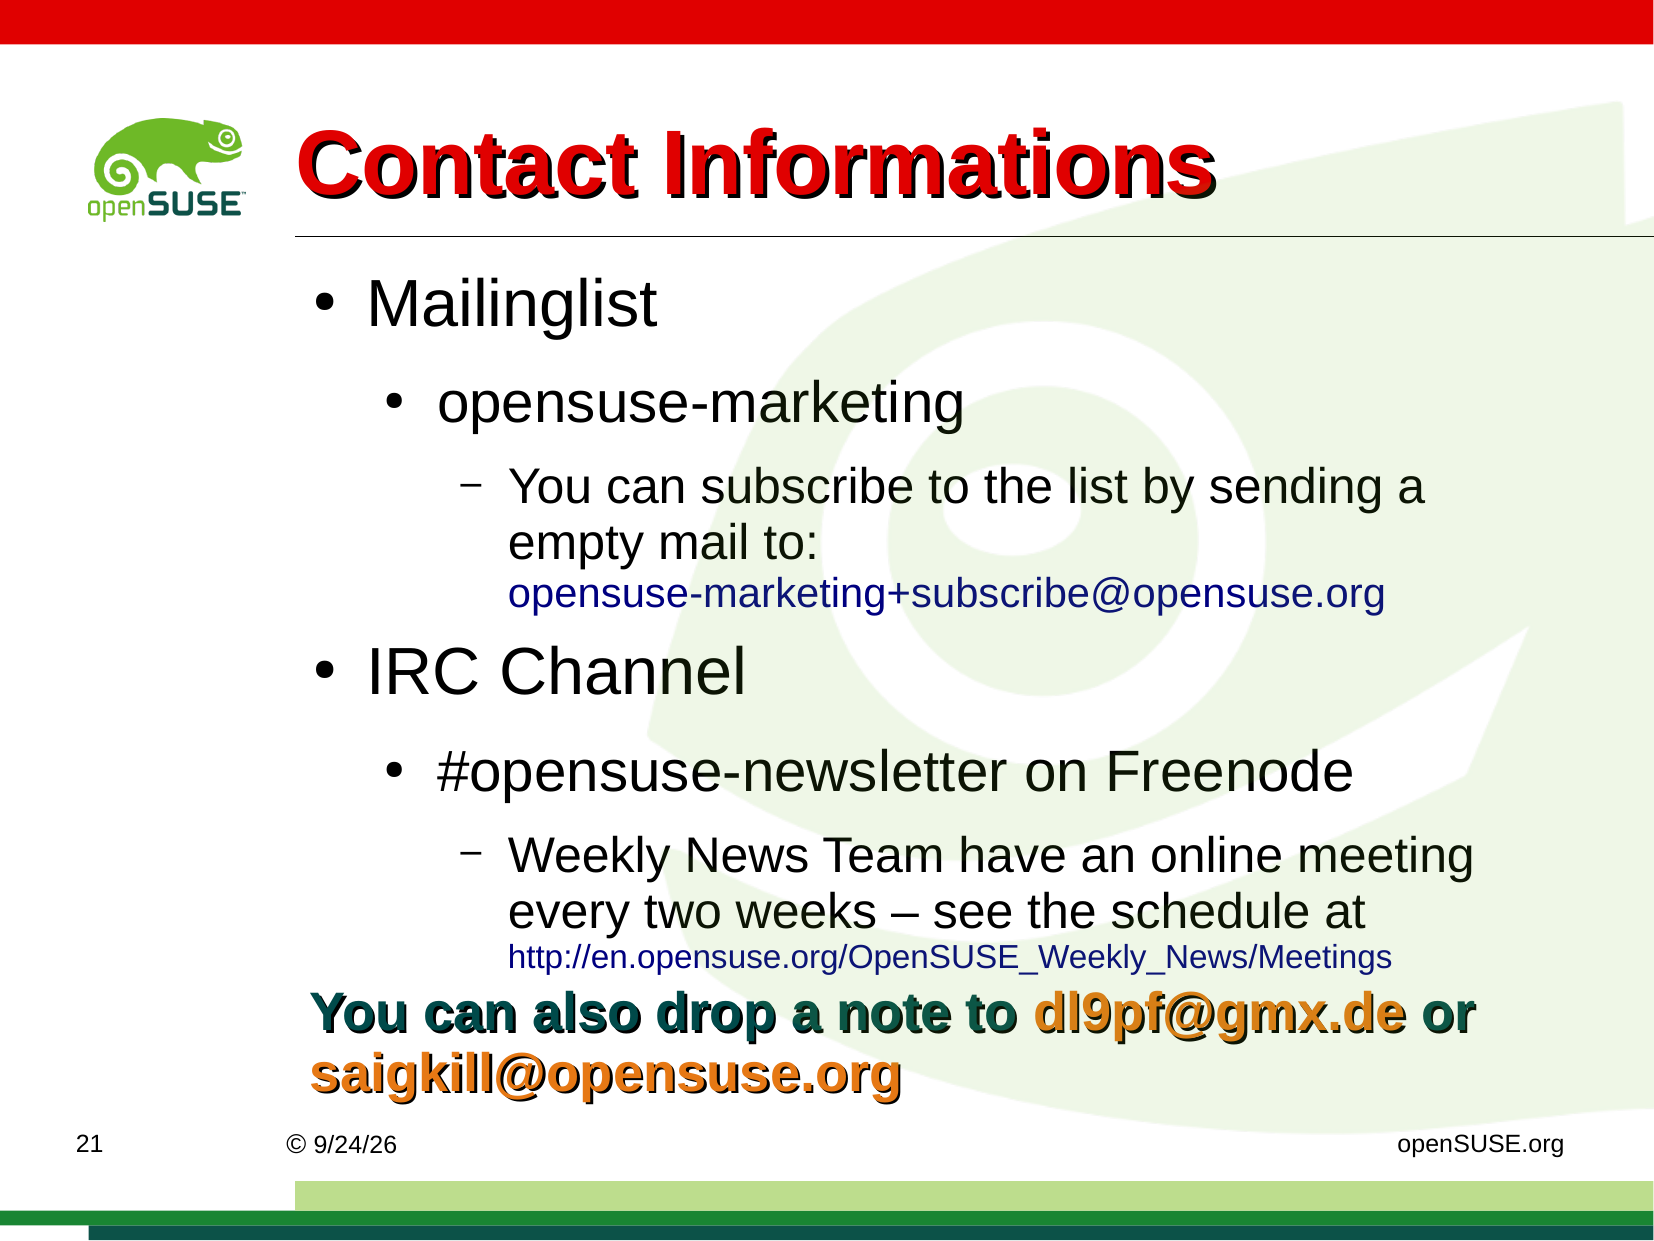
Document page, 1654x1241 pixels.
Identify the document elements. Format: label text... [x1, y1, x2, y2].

text_box You can also drop a note to dl9pf@gmx.de or saigkill@opensuse.org [295, 974, 625, 1107]
picture [625, 86, 1654, 1177]
title Contact Informations [295, 113, 625, 212]
picture [88, 118, 246, 222]
text_box © 5/10/09 Satoru Matsumoto [271, 1122, 625, 1166]
text_box [373, 1005, 625, 1075]
text_box [0, 0, 1654, 45]
text_box [0, 1181, 1654, 1241]
text_box <番号> [77, 1122, 189, 1164]
list Mailinglist opensuse-marketing You can subscribe to the list by sending a empty mail to: opensuse-marketing+subscribe@opensuse.org IRC Channel #opensuse-newsletter on Freenode Weekly News Team have an online meeting every two weeks – see the schedule at http://en.opensuse.org/OpenSUSE_Weekly_News/Meetings [295, 265, 625, 974]
